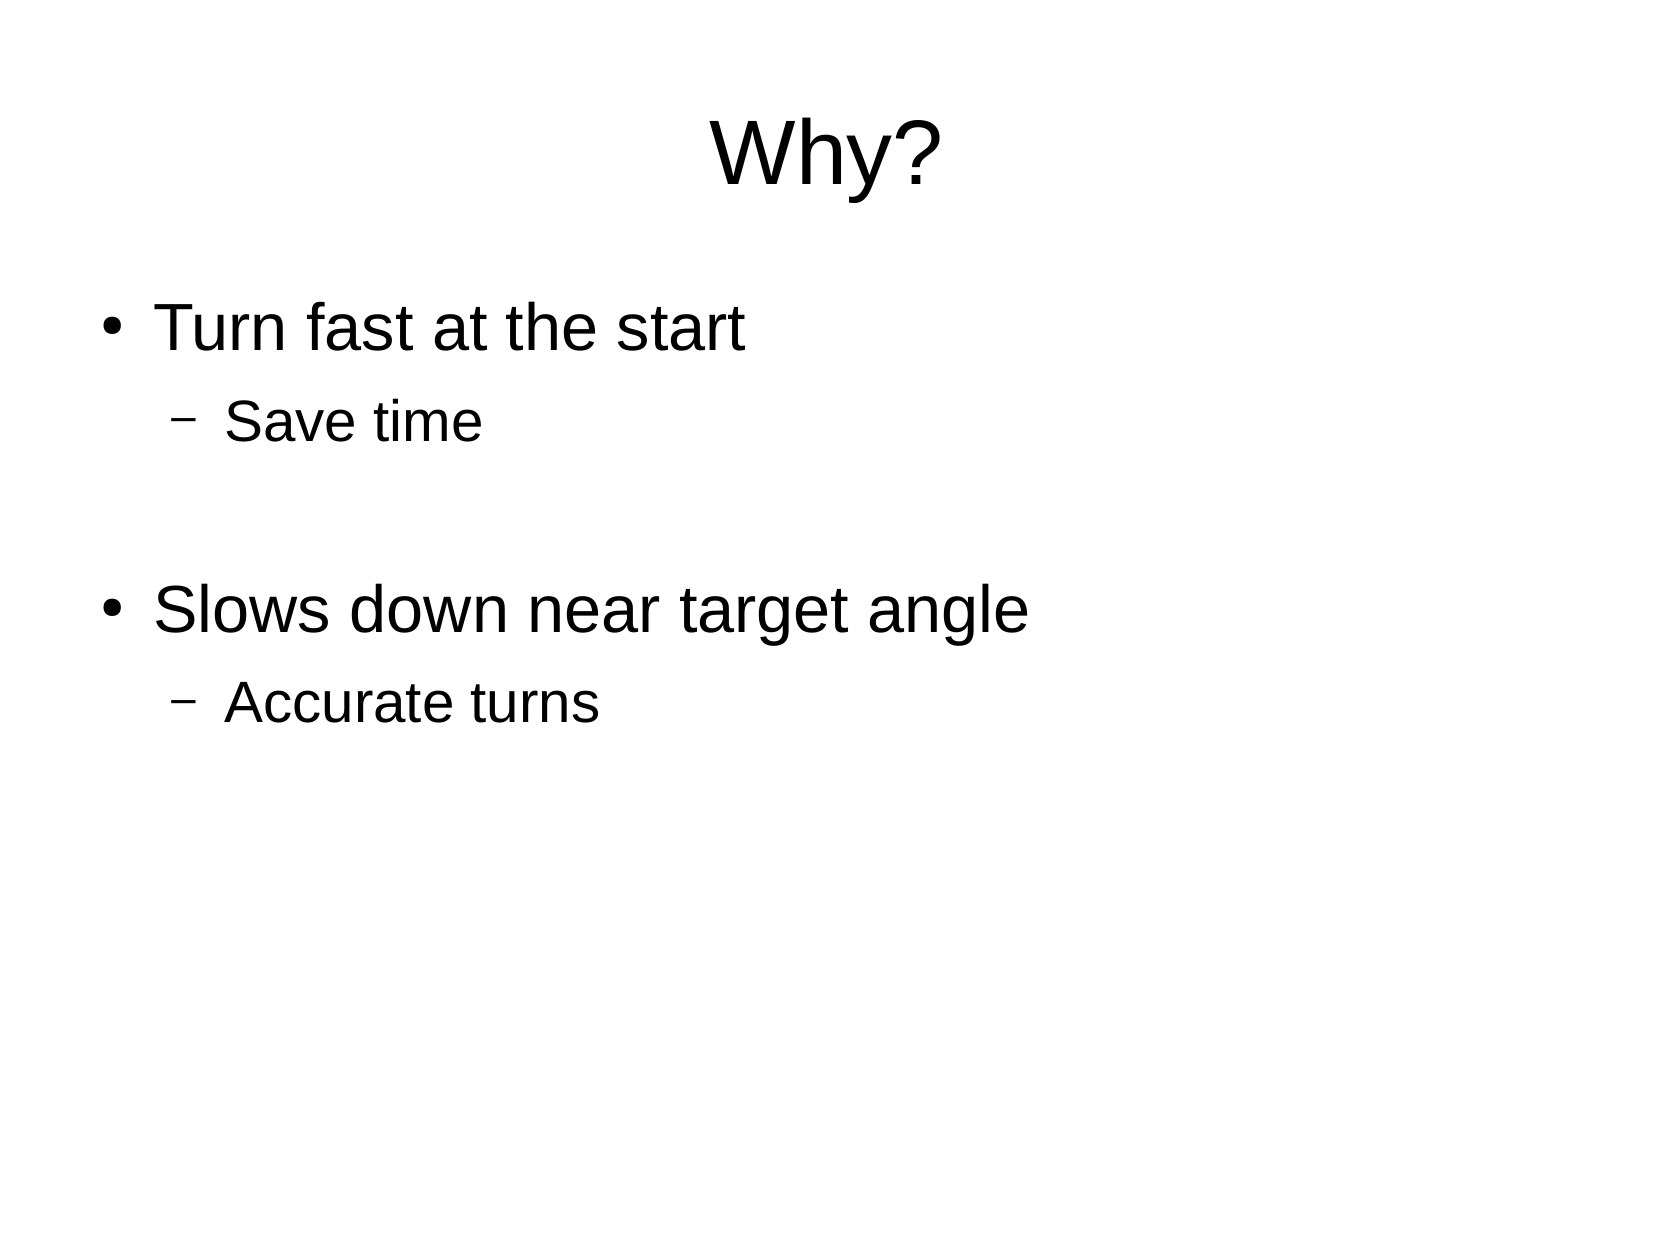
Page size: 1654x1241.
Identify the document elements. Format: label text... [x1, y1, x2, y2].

title Why? [82, 49, 1571, 257]
list Turn fast at the start Save time Slows down near target angle Accurate turns [82, 290, 1571, 1111]
